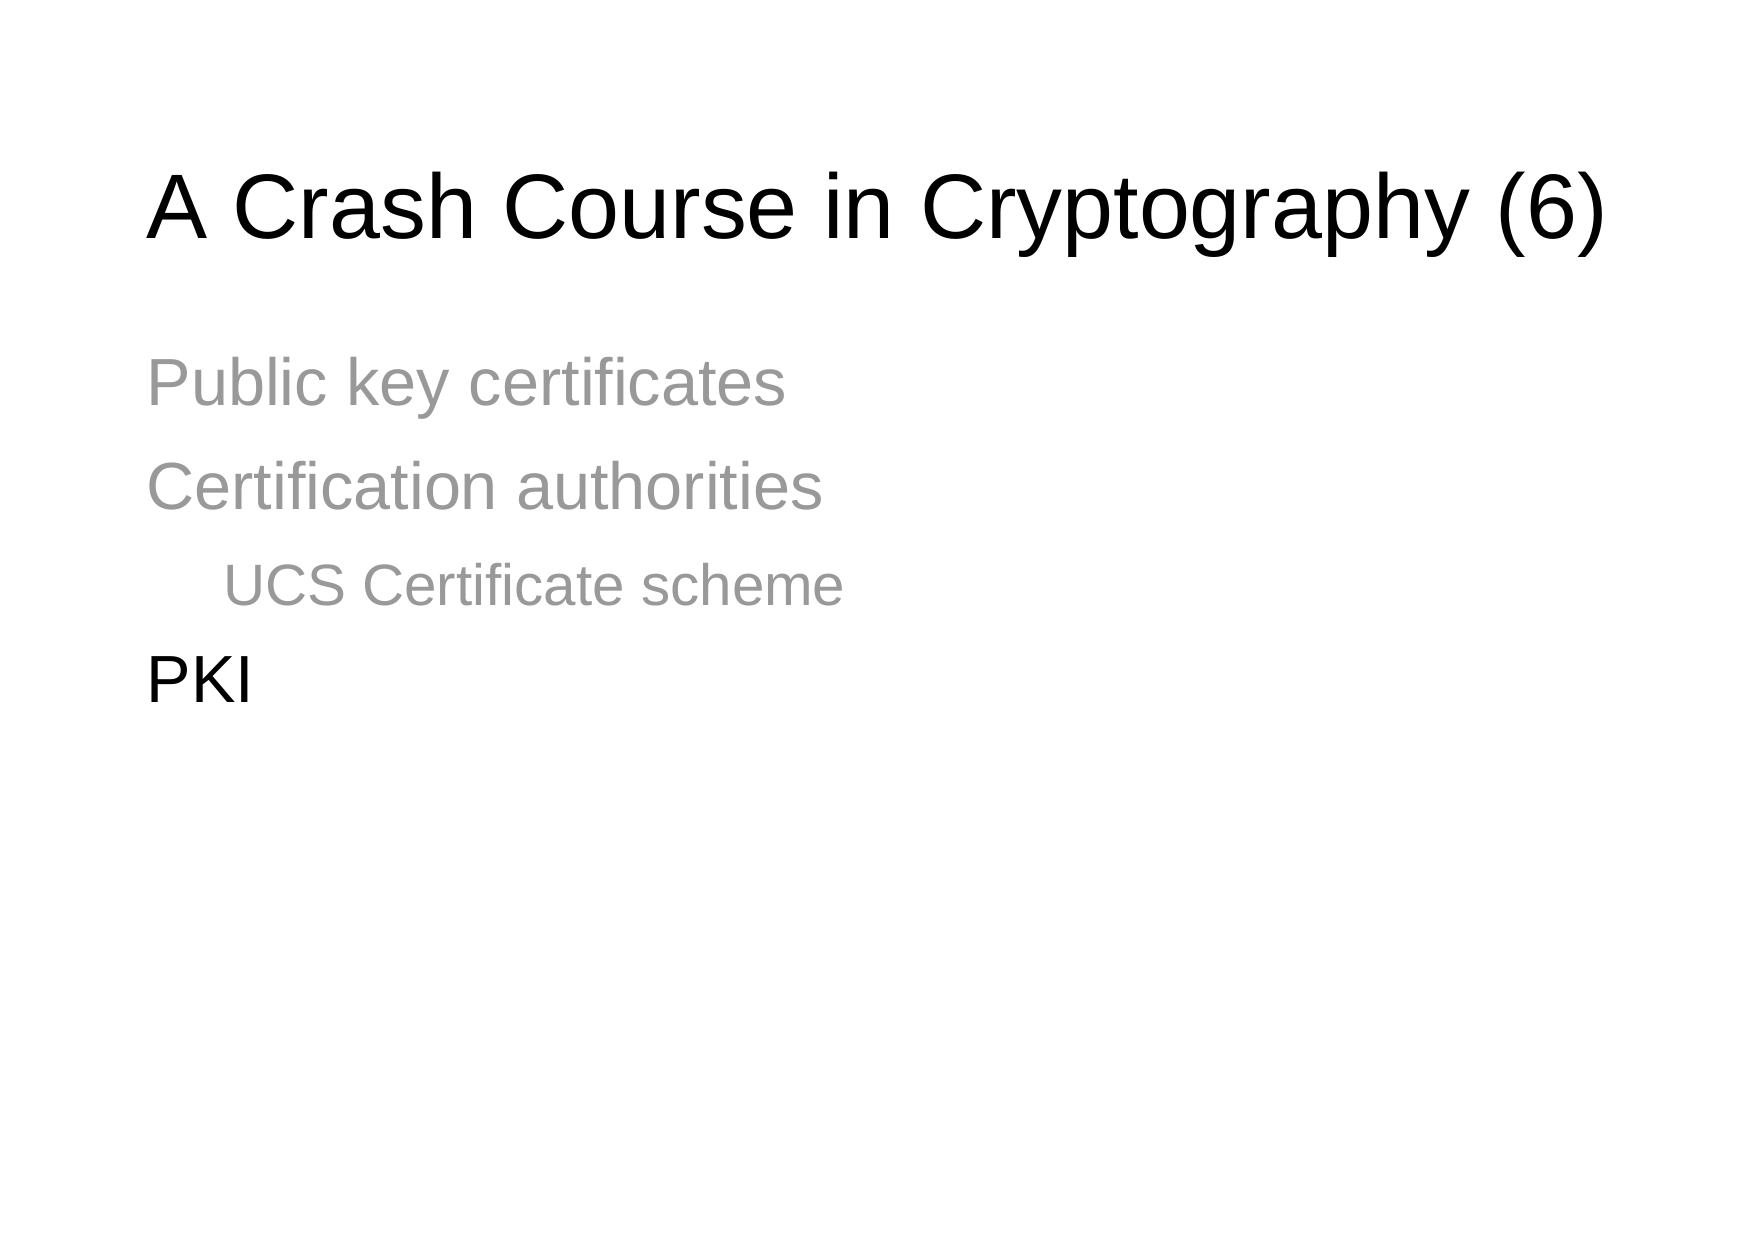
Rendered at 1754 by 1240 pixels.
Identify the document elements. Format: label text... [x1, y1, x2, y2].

list Public key certificates Certification authorities UCS Certificate scheme PKI [128, 344, 1627, 1126]
title A Crash Course in Cryptography (6) [128, 102, 1627, 310]
